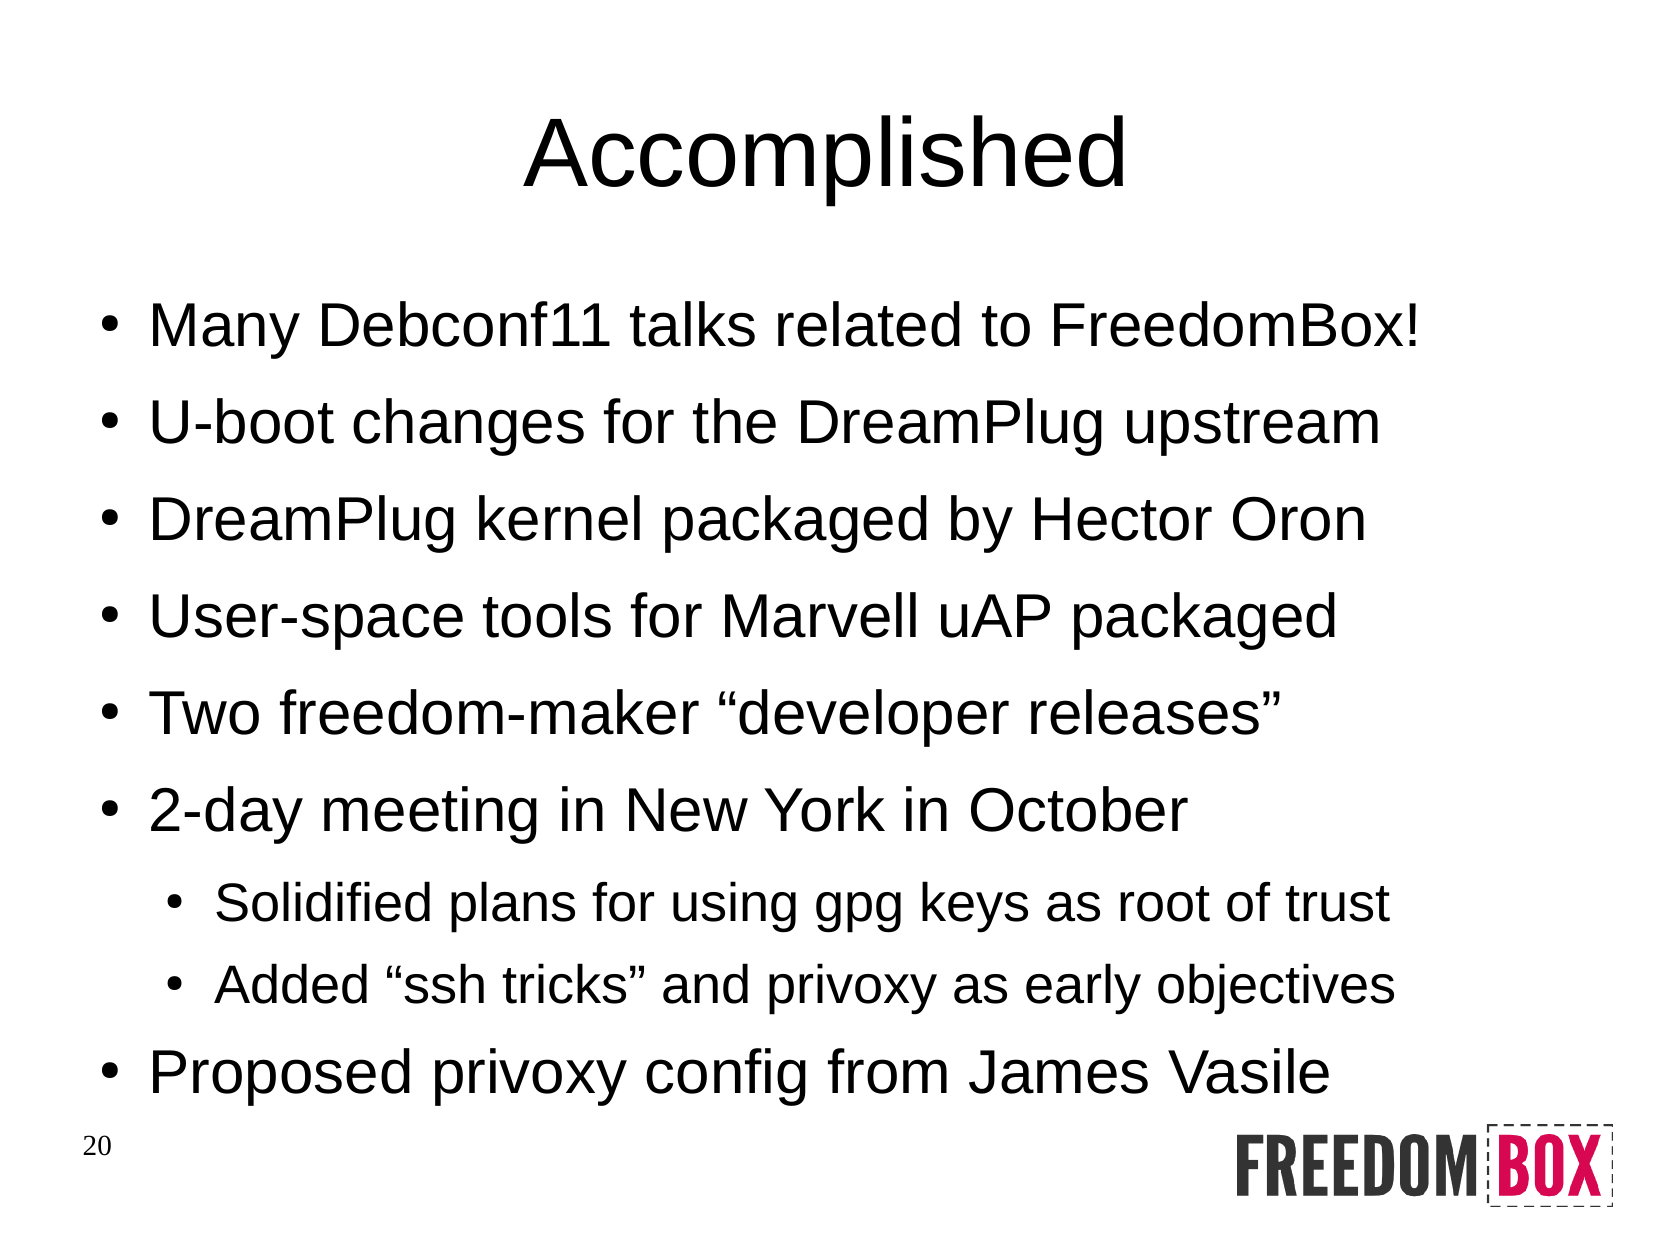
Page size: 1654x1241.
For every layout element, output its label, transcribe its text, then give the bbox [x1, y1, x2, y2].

list Many Debconf11 talks related to FreedomBox! U-boot changes for the DreamPlug upstream DreamPlug kernel packaged by Hector Oron User-space tools for Marvell uAP packaged Two freedom-maker “developer releases” 2-day meeting in New York in October Solidified plans for using gpg keys as root of trust Added “ssh tricks” and privoxy as early objectives Proposed privoxy config from James Vasile [82, 290, 1571, 1109]
picture [1237, 1124, 1613, 1207]
title Accomplished [82, 49, 1571, 257]
